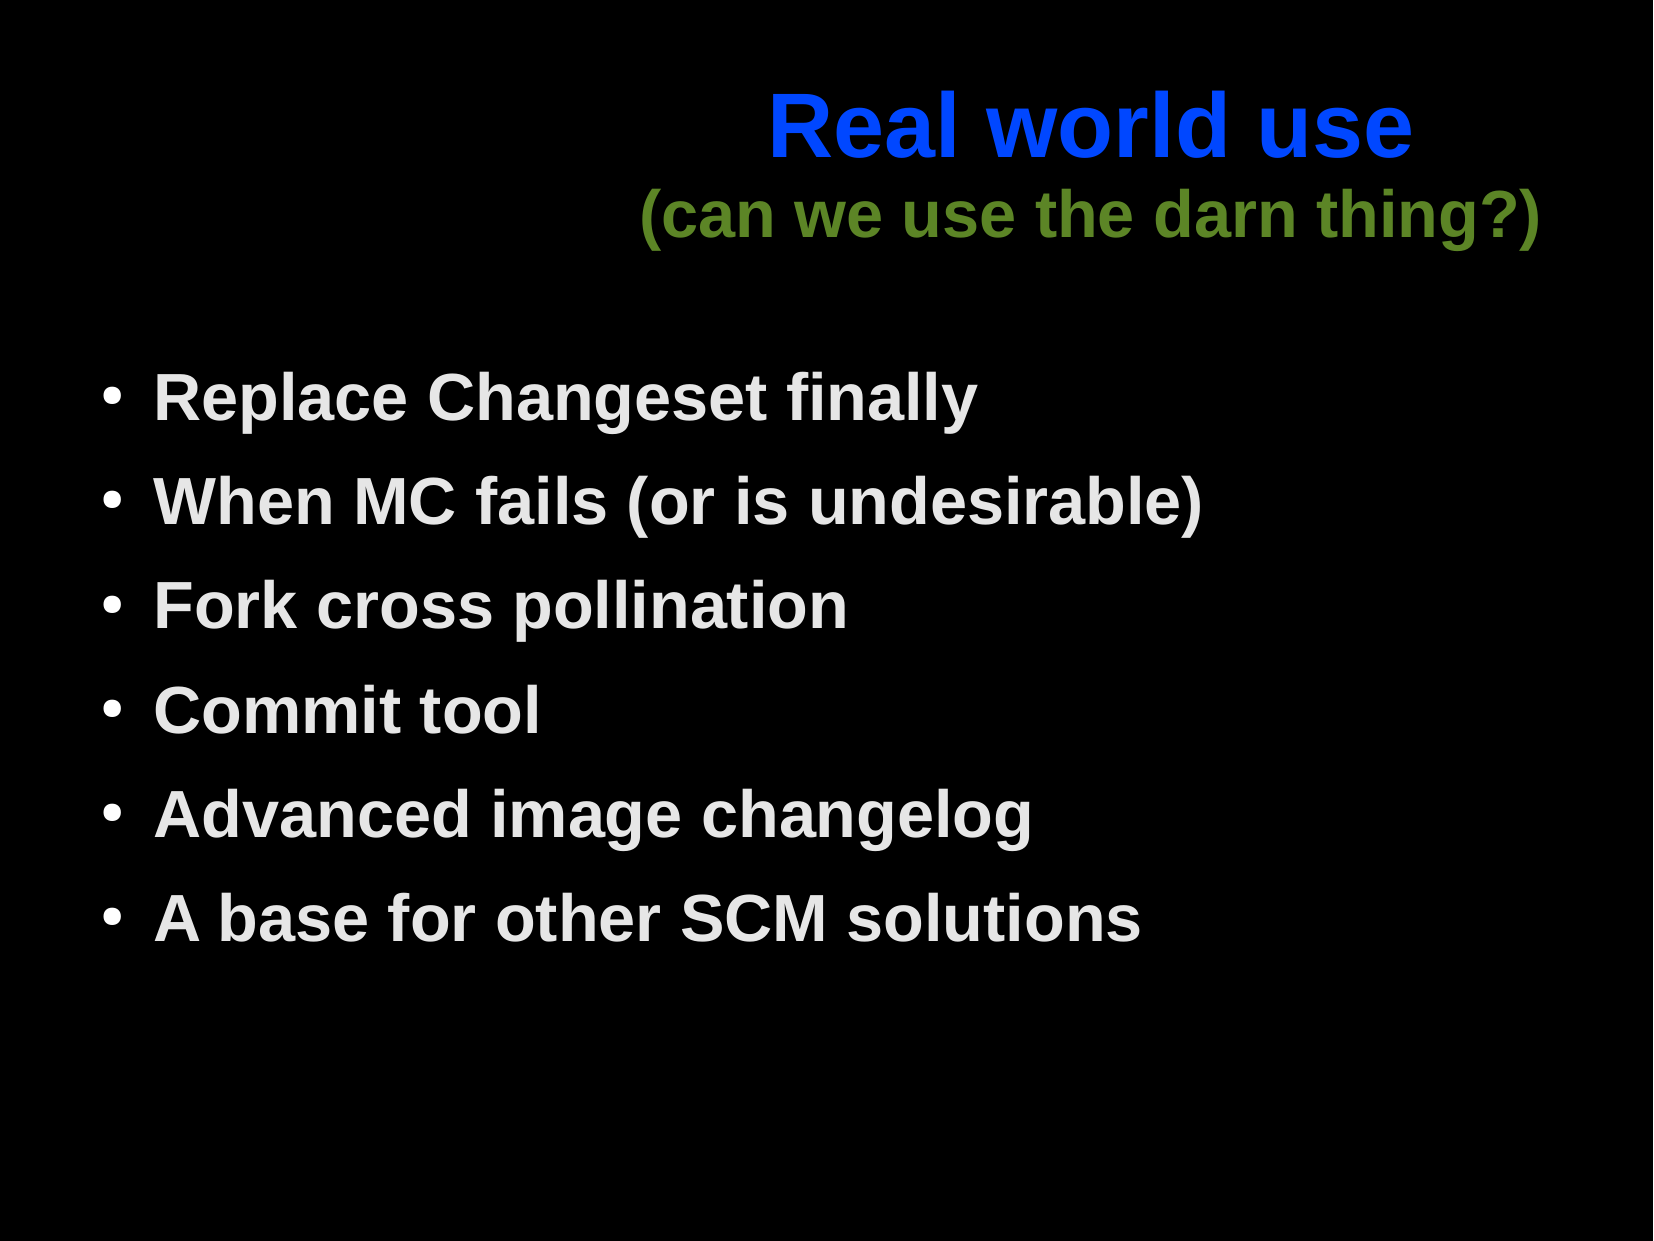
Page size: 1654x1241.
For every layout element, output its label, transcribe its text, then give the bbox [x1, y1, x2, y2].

title Real world use (can we use the darn thing?) [607, 56, 1576, 271]
list Replace Changeset finally When MC fails (or is undesirable) Fork cross pollination Commit tool Advanced image changelog A base for other SCM solutions [82, 360, 1571, 1095]
